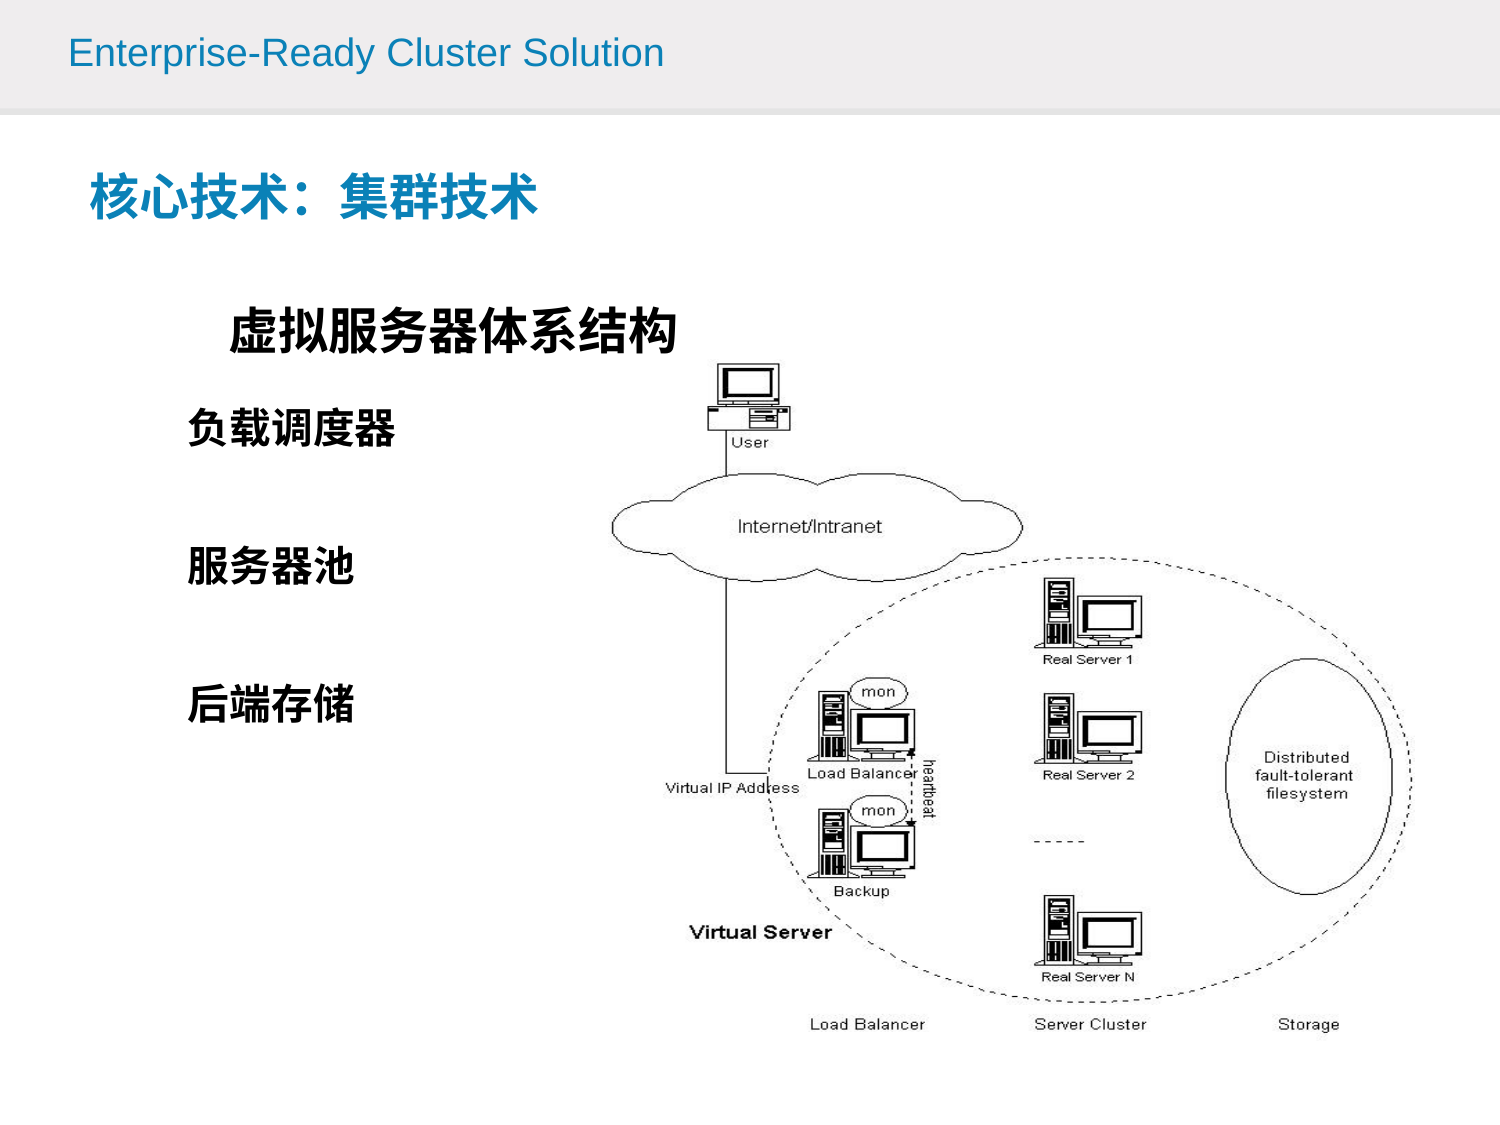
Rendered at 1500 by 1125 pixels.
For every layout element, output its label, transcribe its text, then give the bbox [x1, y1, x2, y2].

list 负载调度器 服务器池 后端存储 [173, 386, 678, 1017]
picture [0, 0, 1500, 115]
title 核心技术：集群技术 [75, 153, 703, 233]
picture [608, 359, 1415, 1042]
text_box 虚拟服务器体系结构 [169, 291, 739, 368]
